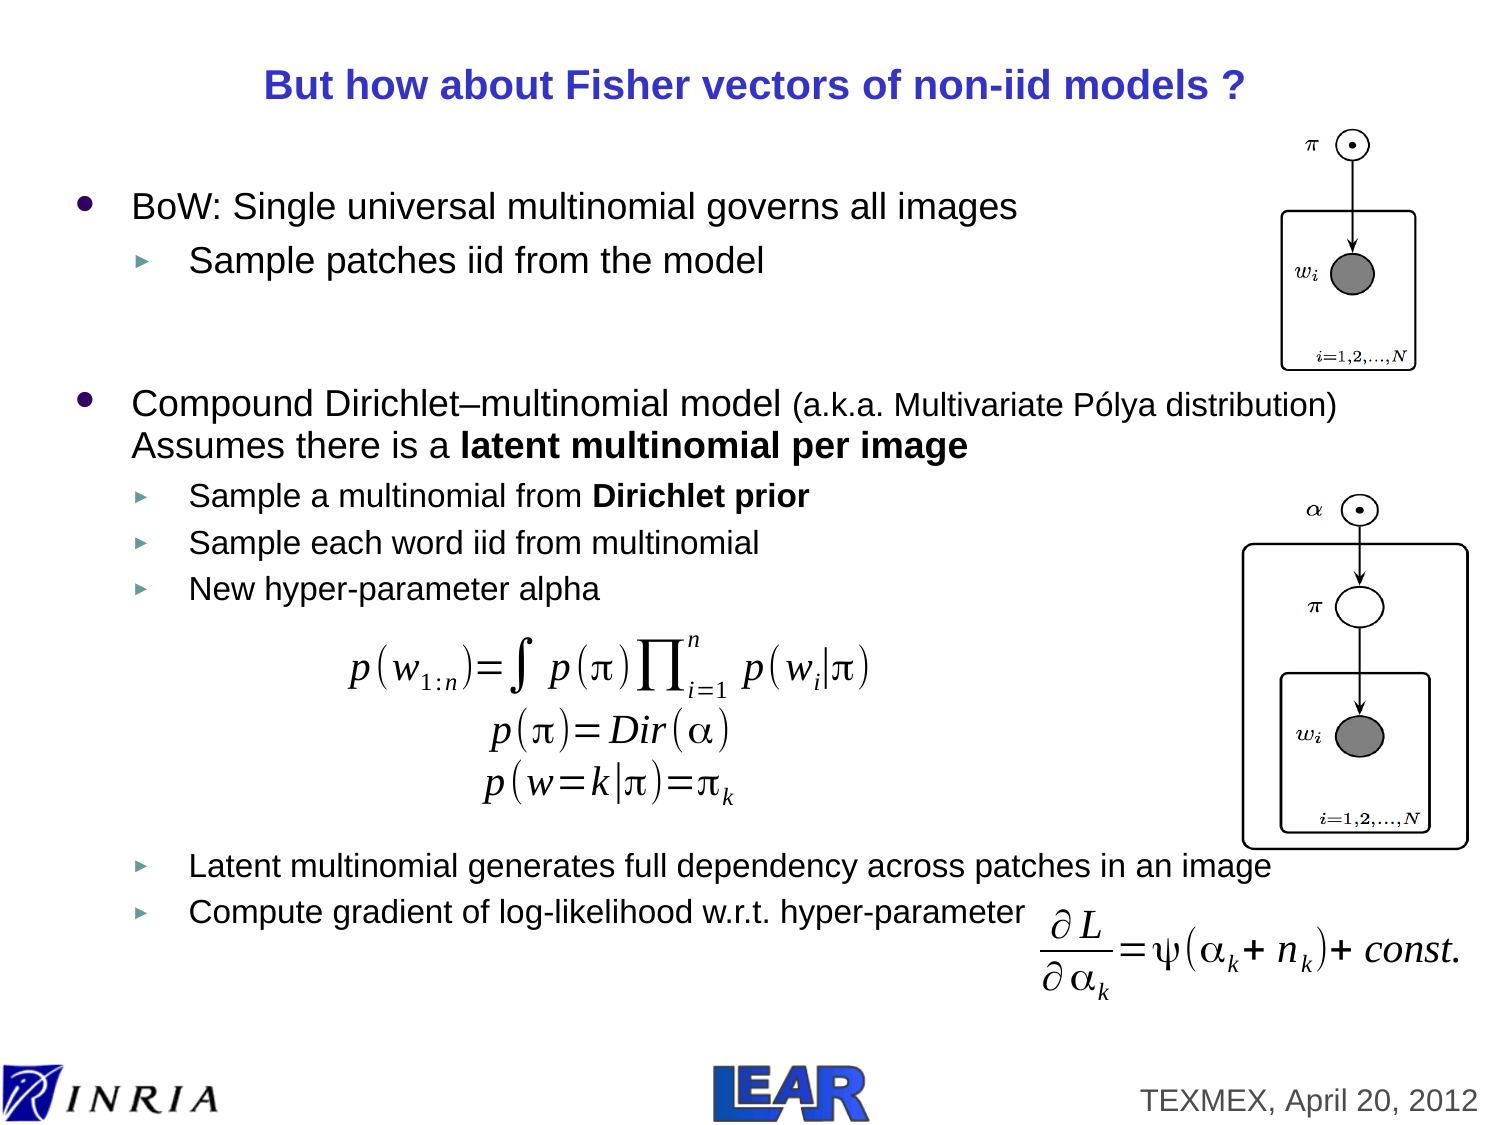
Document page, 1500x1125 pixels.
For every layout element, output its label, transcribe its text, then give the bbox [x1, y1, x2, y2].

picture [709, 1076, 872, 1124]
picture [1275, 116, 1426, 376]
picture [1237, 487, 1476, 857]
title But how about Fisher vectors of non-iid models ? [51, 46, 1459, 123]
chart [337, 625, 878, 812]
picture [0, 1050, 361, 1125]
list BoW: Single universal multinomial governs all images Sample patches iid from the model Compound Dirichlet–multinomial model (a.k.a. Multivariate Pólya distribution) Assumes there is a latent multinomial per image Sample a multinomial from Dirichlet prior Sample each word iid from multinomial New hyper-parameter alpha Latent multinomial generates full dependency across patches in an image Compute gradient of log-likelihood w.r.t. hyper-parameter [75, 186, 1426, 1076]
chart [1031, 902, 1469, 1007]
